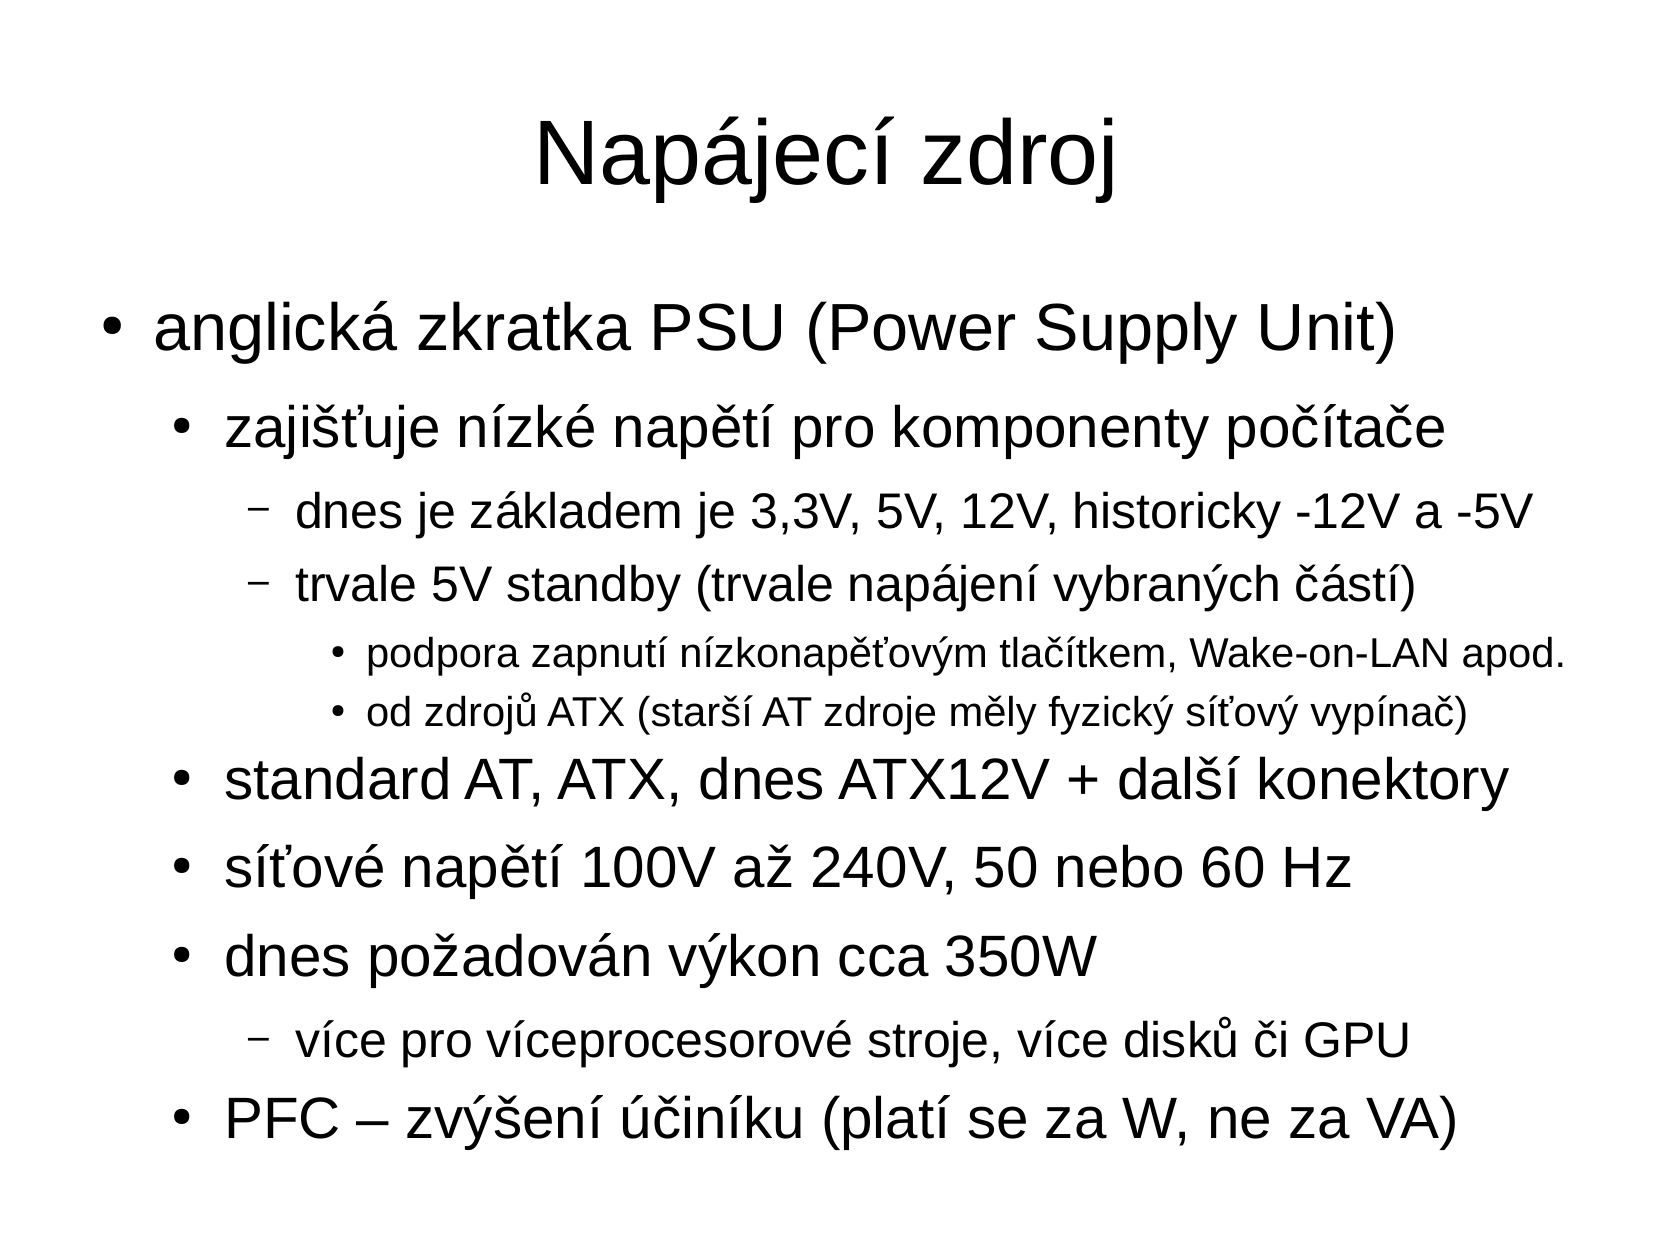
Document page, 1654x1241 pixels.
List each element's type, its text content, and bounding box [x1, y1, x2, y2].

title Napájecí zdroj [82, 56, 1571, 250]
list anglická zkratka PSU (Power Supply Unit) zajišťuje nízké napětí pro komponenty počítače dnes je základem je 3,3V, 5V, 12V, historicky -12V a -5V trvale 5V standby (trvale napájení vybraných částí) podpora zapnutí nízkonapěťovým tlačítkem, Wake-on-LAN apod. od zdrojů ATX (starší AT zdroje měly fyzický síťový vypínač) standard AT, ATX, dnes ATX12V + další konektory síťové napětí 100V až 240V, 50 nebo 60 Hz dnes požadován výkon cca 350W více pro víceprocesorové stroje, více disků či GPU PFC – zvýšení účiníku (platí se za W, ne za VA) [82, 290, 1571, 1152]
